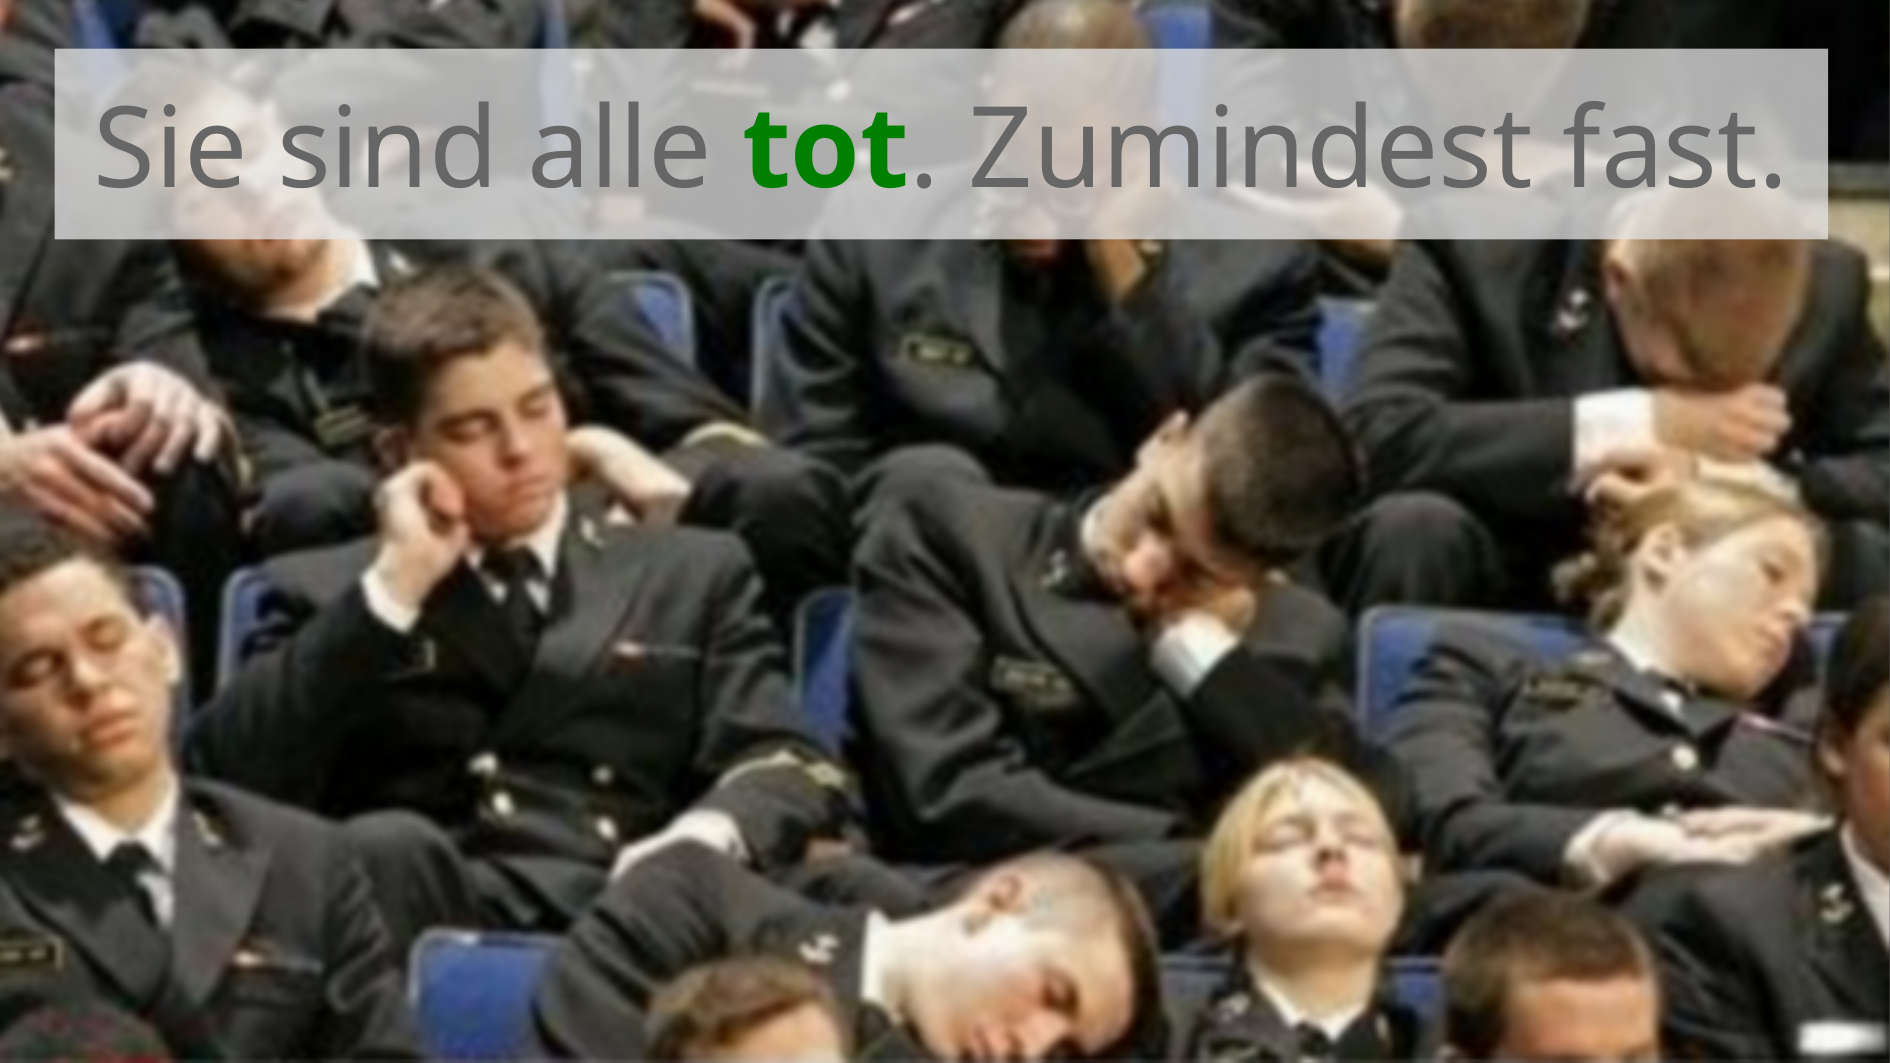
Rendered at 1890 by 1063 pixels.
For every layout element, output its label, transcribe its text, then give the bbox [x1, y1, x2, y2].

text_box Sie sind alle tot. Zumindest fast. [54, 48, 1829, 240]
picture [0, 0, 1890, 1063]
